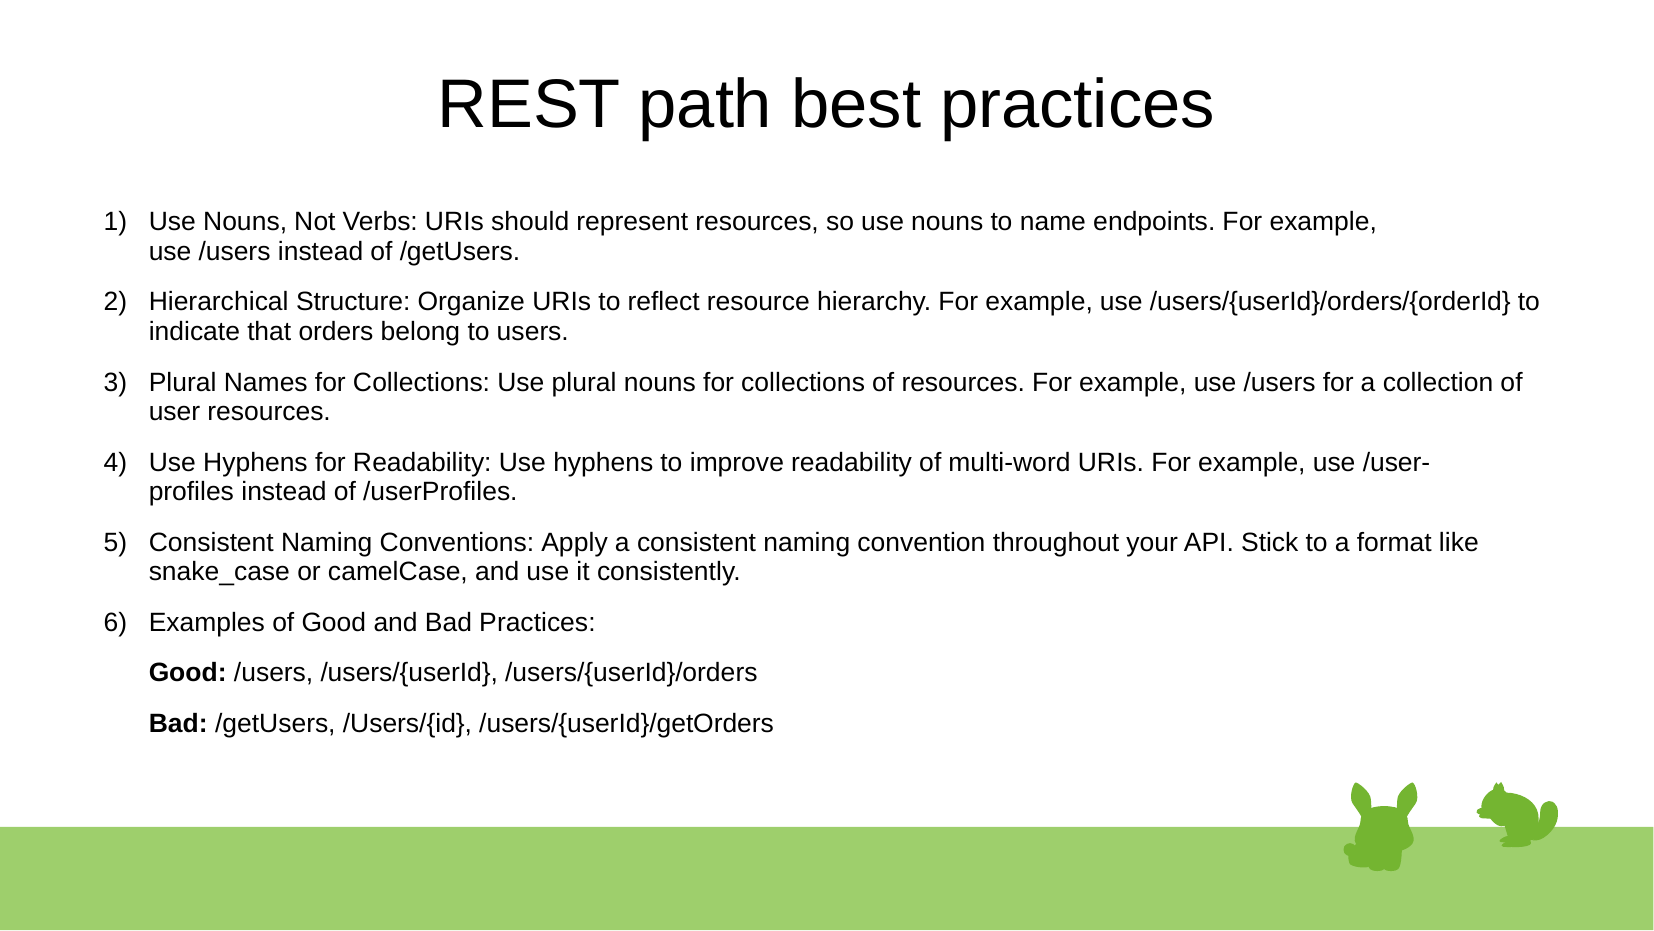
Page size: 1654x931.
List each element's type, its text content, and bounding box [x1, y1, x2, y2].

title REST path best practices [88, 29, 1565, 178]
list Use Nouns, Not Verbs: URIs should represent resources, so use nouns to name endpoints. For example, use /users instead of /getUsers. Hierarchical Structure: Organize URIs to reflect resource hierarchy. For example, use /users/{userId}/orders/{orderId} to indicate that orders belong to users. Plural Names for Collections: Use plural nouns for collections of resources. For example, use /users for a collection of user resources. Use Hyphens for Readability: Use hyphens to improve readability of multi-word URIs. For example, use /user-profiles instead of /userProfiles. Consistent Naming Conventions: Apply a consistent naming convention throughout your API. Stick to a format like snake_case or camelCase, and use it consistently. Examples of Good and Bad Practices: Good: /users, /users/{userId}, /users/{userId}/orders Bad: /getUsers, /Users/{id}, /users/{userId}/getOrders [88, 206, 1565, 739]
